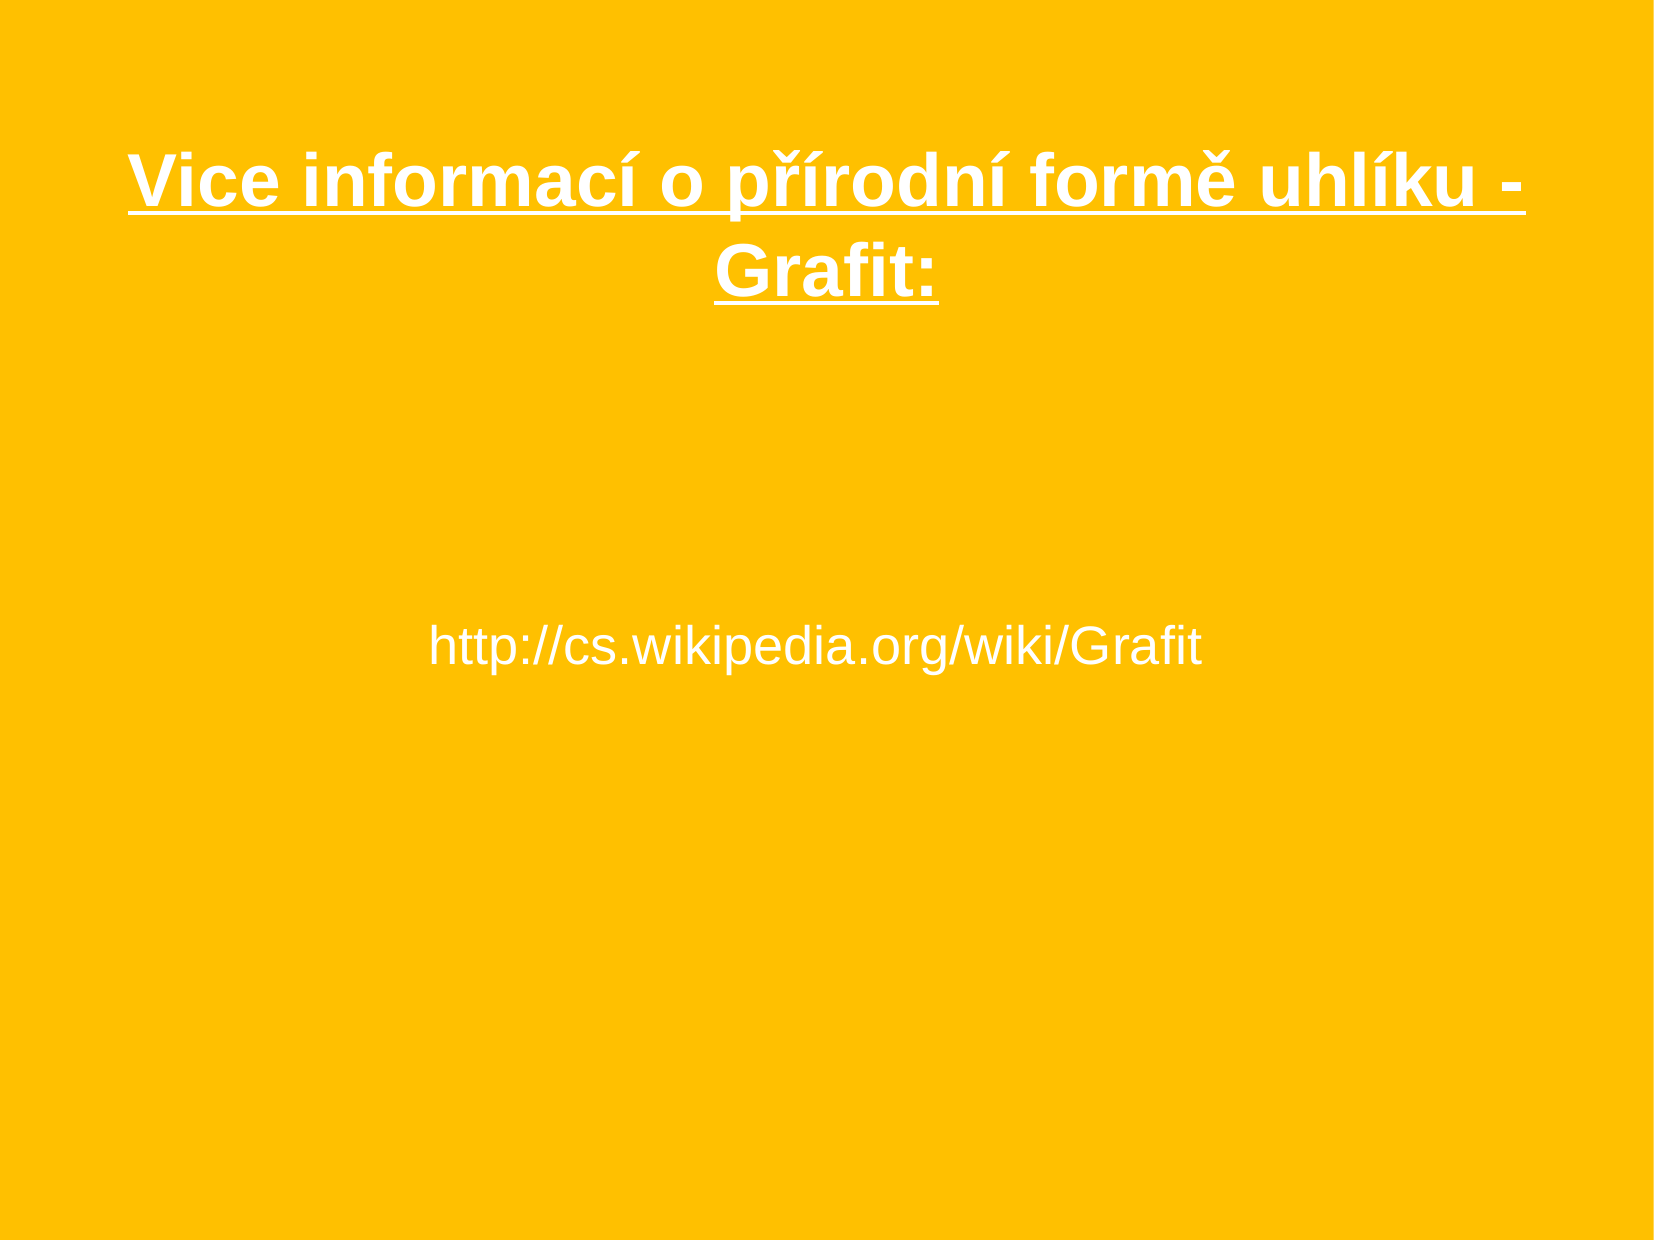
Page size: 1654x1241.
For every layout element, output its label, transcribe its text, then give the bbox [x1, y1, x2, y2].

text_box http://cs.wikipedia.org/wiki/Grafit [413, 384, 1241, 916]
title Vice informací o přírodní formě uhlíku - Grafit: [82, 117, 1571, 325]
